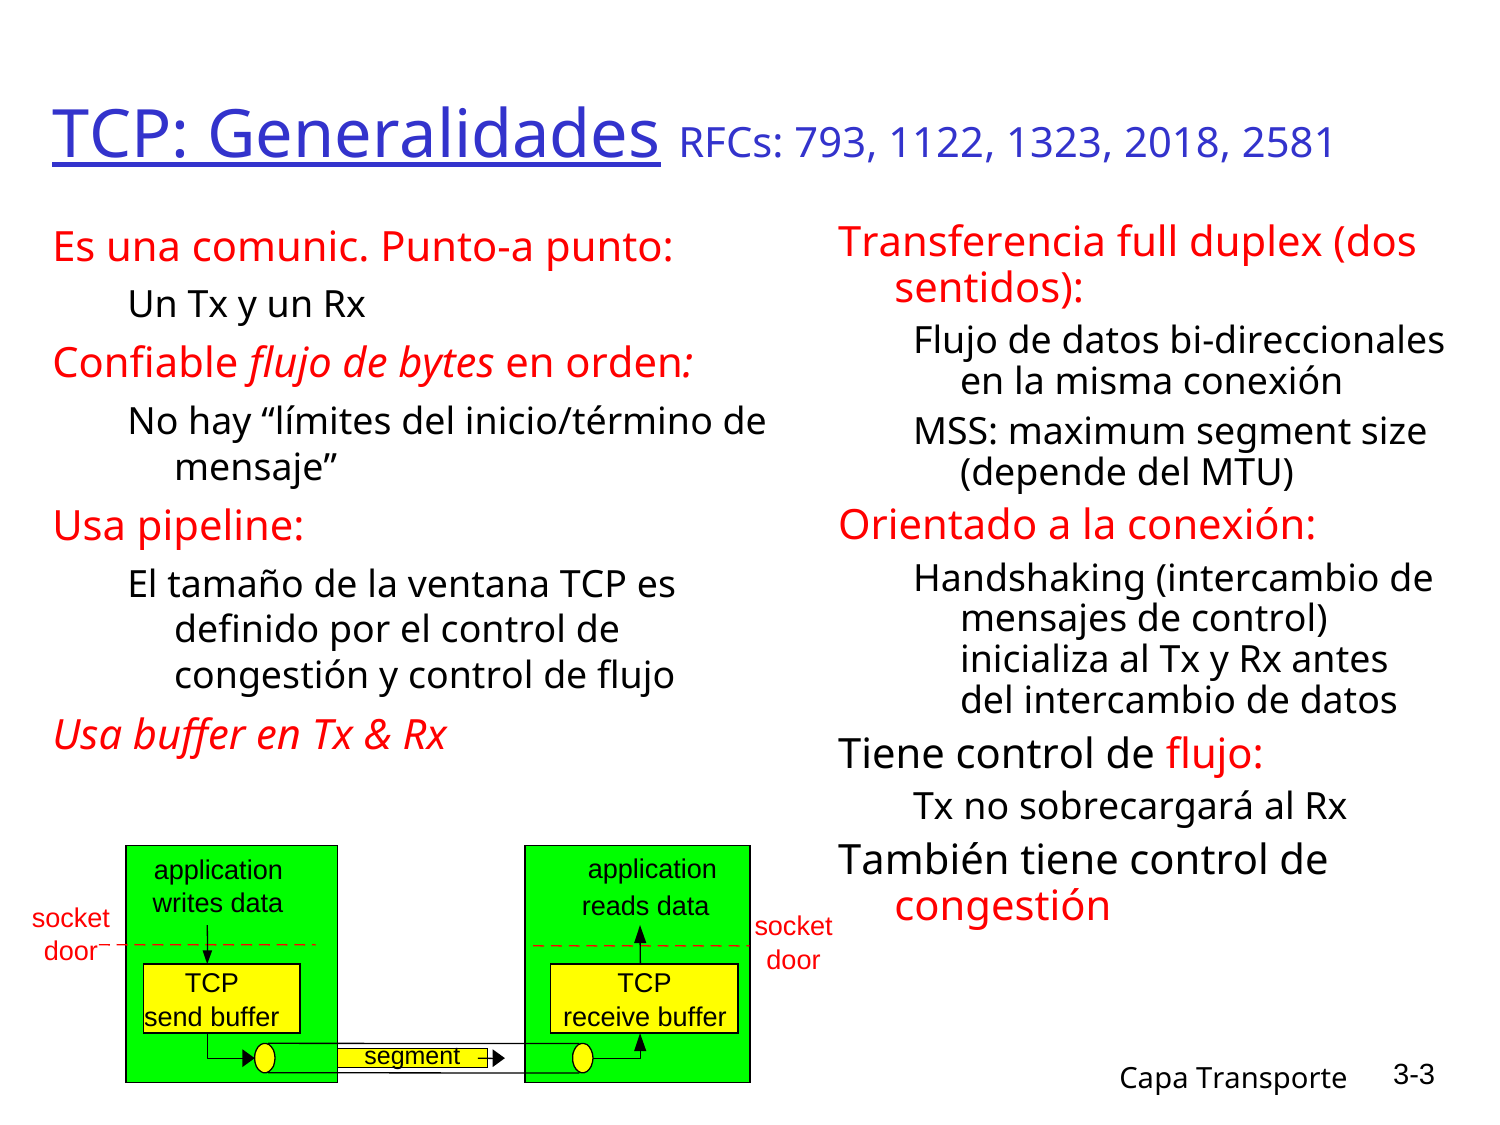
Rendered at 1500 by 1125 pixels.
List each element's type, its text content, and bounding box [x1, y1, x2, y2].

text_box send buffer [144, 1001, 280, 1032]
text_box socket [754, 911, 833, 942]
text_box reads data [581, 890, 710, 921]
text_box socket [31, 902, 110, 933]
text_box segment [364, 1041, 461, 1071]
list Es una comunic. Punto-a punto: Un Tx y un Rx Confiable flujo de bytes en orden: No hay “límites del inicio/término de mensaje” Usa pipeline: El tamaño de la ventana TCP es definido por el control de congestión y control de flujo Usa buffer en Tx & Rx [37, 212, 788, 872]
text_box [492, 1049, 505, 1068]
text_box [125, 845, 364, 1083]
text_box application [153, 854, 283, 886]
text_box TCP [184, 968, 239, 999]
title TCP: Generalidades RFCs: 793, 1122, 1323, 2018, 2581 [37, 37, 1424, 225]
text_box application [587, 854, 717, 885]
text_box door [766, 944, 821, 975]
text_box writes data [152, 888, 284, 919]
list Transferencia full duplex (dos sentidos): Flujo de datos bi-direccionales en la misma conexión MSS: maximum segment size (depende del MTU) Orientado a la conexión: Handshaking (intercambio de mensajes de control) inicializa al Tx y Rx antes del intercambio de datos Tiene control de flujo: Tx no sobrecargará al Rx También tiene control de congestión [823, 212, 1463, 1006]
text_box receive buffer [563, 1001, 727, 1032]
text_box TCP [617, 968, 672, 999]
text_box door [43, 935, 98, 967]
text_box [461, 1048, 488, 1068]
text_box [525, 845, 751, 1083]
